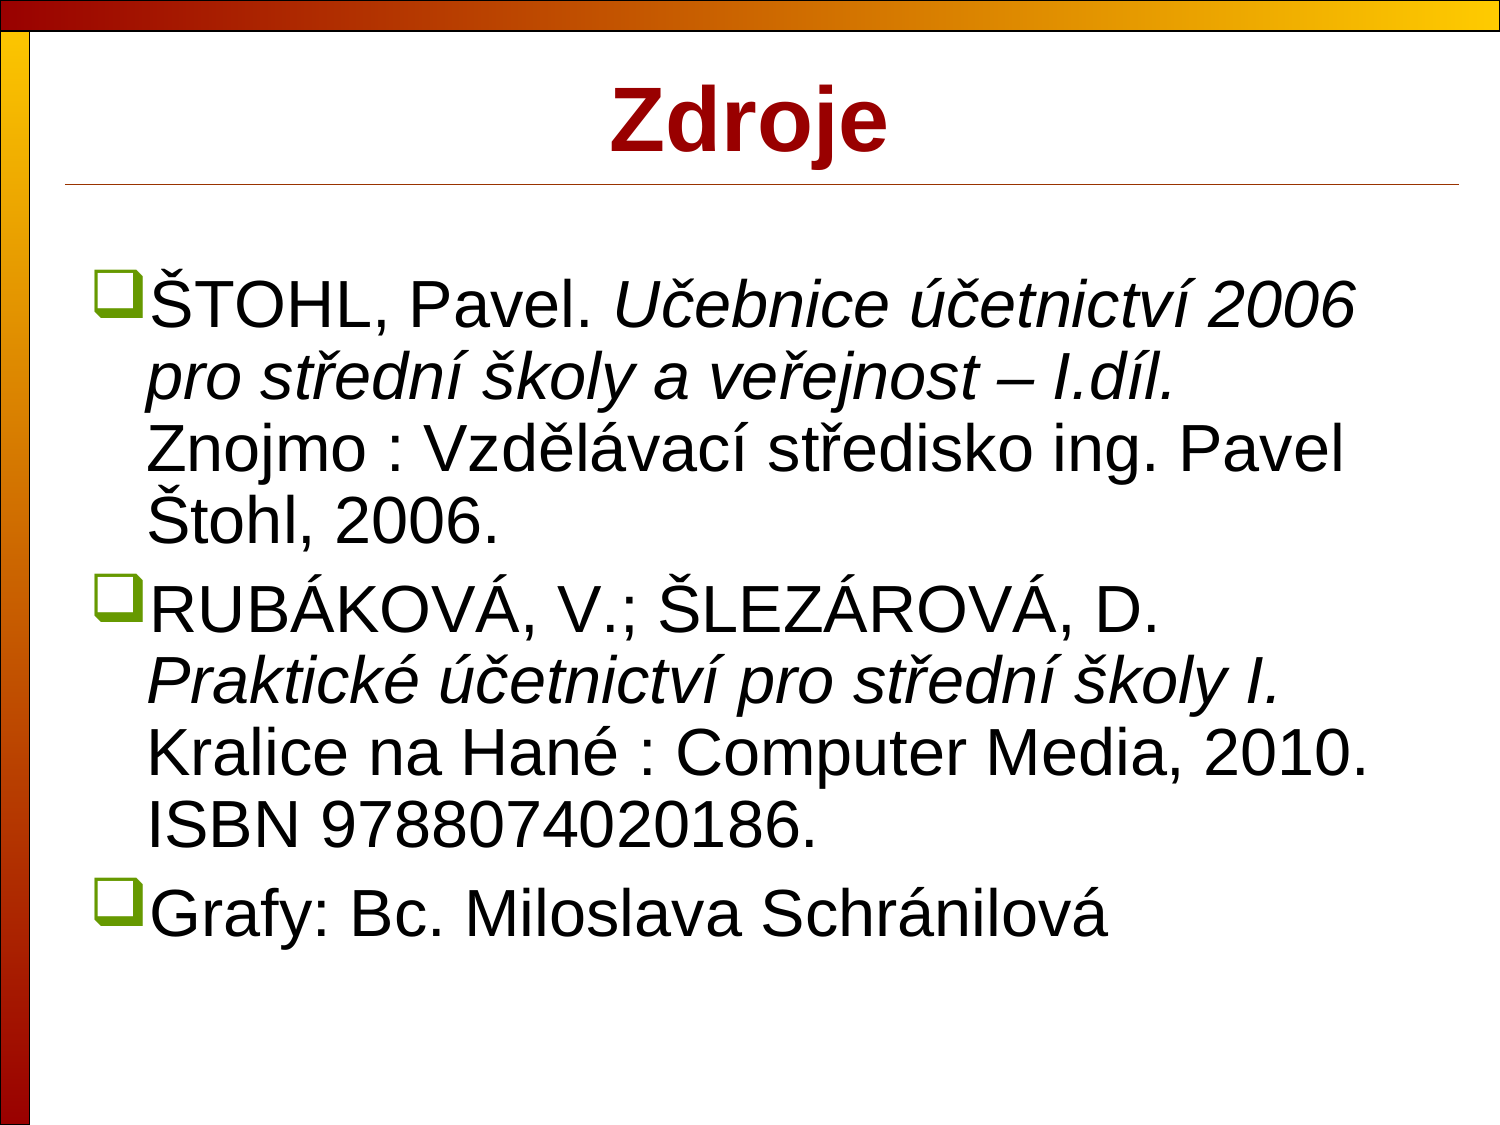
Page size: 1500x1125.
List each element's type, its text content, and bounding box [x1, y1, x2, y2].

title Zdroje [75, 45, 1426, 184]
list ŠTOHL, Pavel. Učebnice účetnictví 2006 pro střední školy a veřejnost – I.díl. Znojmo : Vzdělávací středisko ing. Pavel Štohl, 2006. RUBÁKOVÁ, V.; ŠLEZÁROVÁ, D. Praktické účetnictví pro střední školy I. Kralice na Hané : Computer Media, 2010. ISBN 9788074020186. Grafy: Bc. Miloslava Schránilová [75, 262, 1426, 1006]
text_box [0, 0, 1500, 1125]
